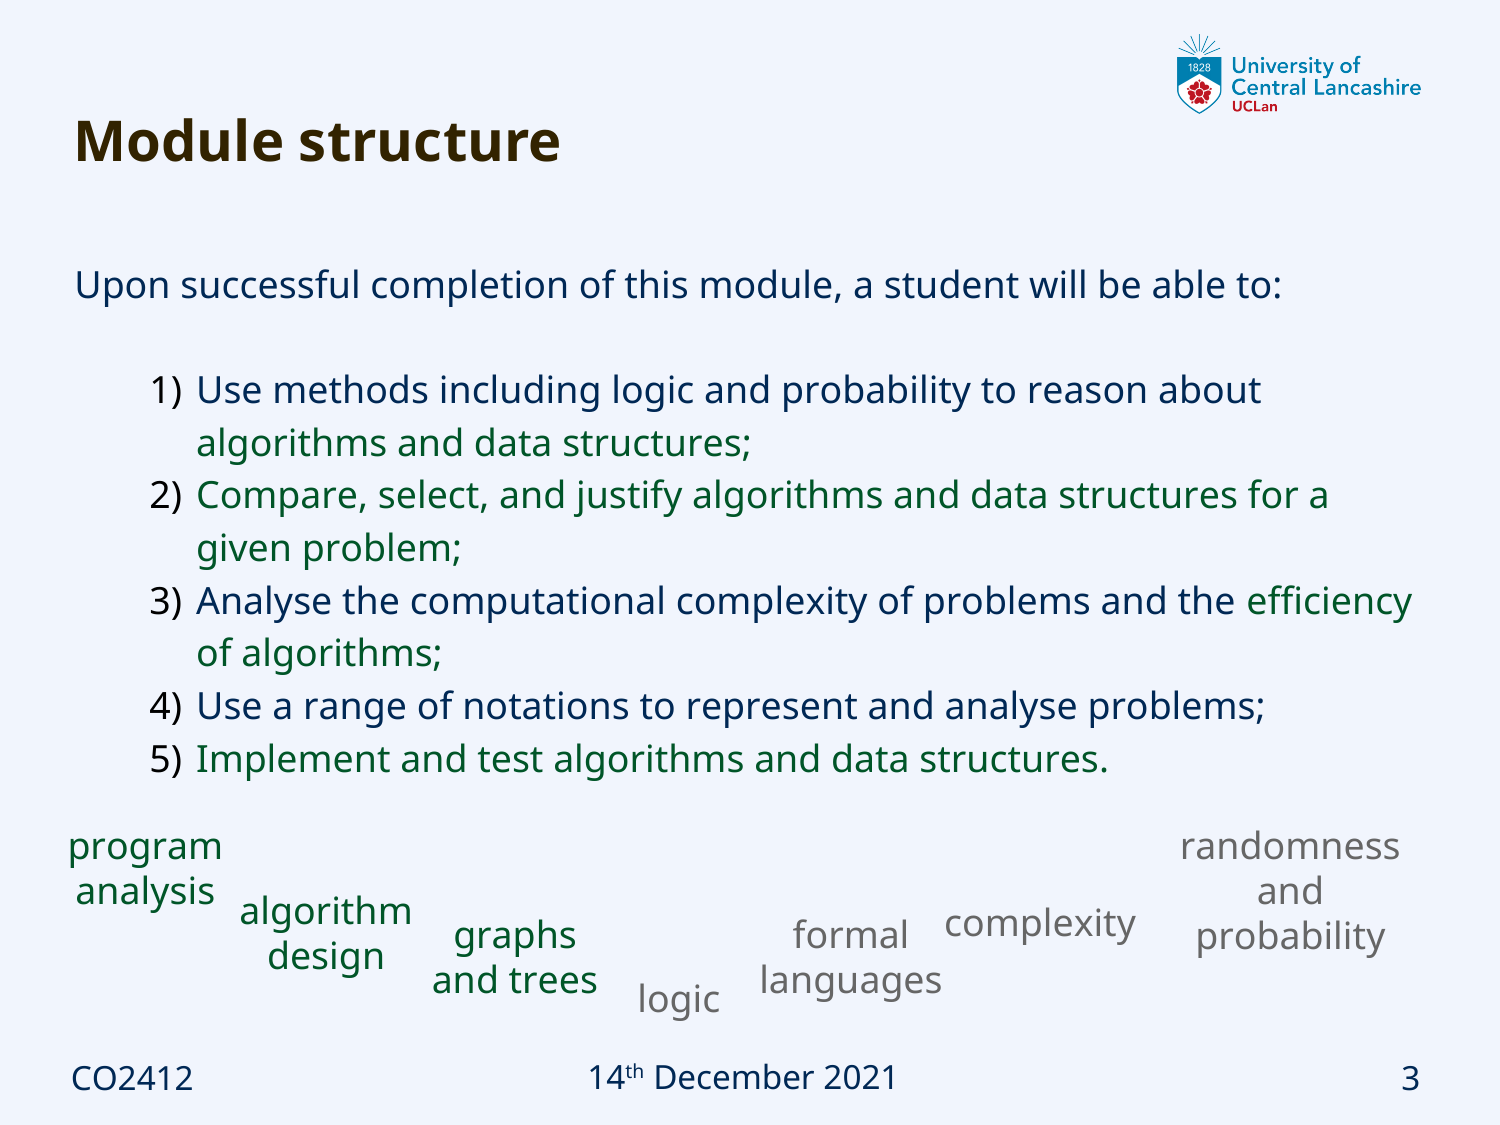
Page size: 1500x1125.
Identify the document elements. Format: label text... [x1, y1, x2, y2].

text_box randomness and probability [1142, 814, 1439, 920]
text_box formal languages [737, 903, 965, 1009]
text_box program analysis [43, 814, 247, 920]
text_box graphs and trees [413, 903, 618, 1009]
picture [1177, 34, 1421, 54]
text_box algorithm design [223, 879, 429, 985]
text_box Upon successful completion of this module, a student will be able to: Use methods including logic and probability to reason about algorithms and data structures; Compare, select, and justify algorithms and data structures for a given problem; Analyse the computational complexity of problems and the efficiency of algorithms; Use a range of notations to represent and analyse problems; Implement and test algorithms and data structures. [59, 246, 1436, 910]
text_box complexity [926, 891, 1154, 978]
title Module structure [58, 54, 1500, 224]
text_box logic [530, 967, 828, 1028]
